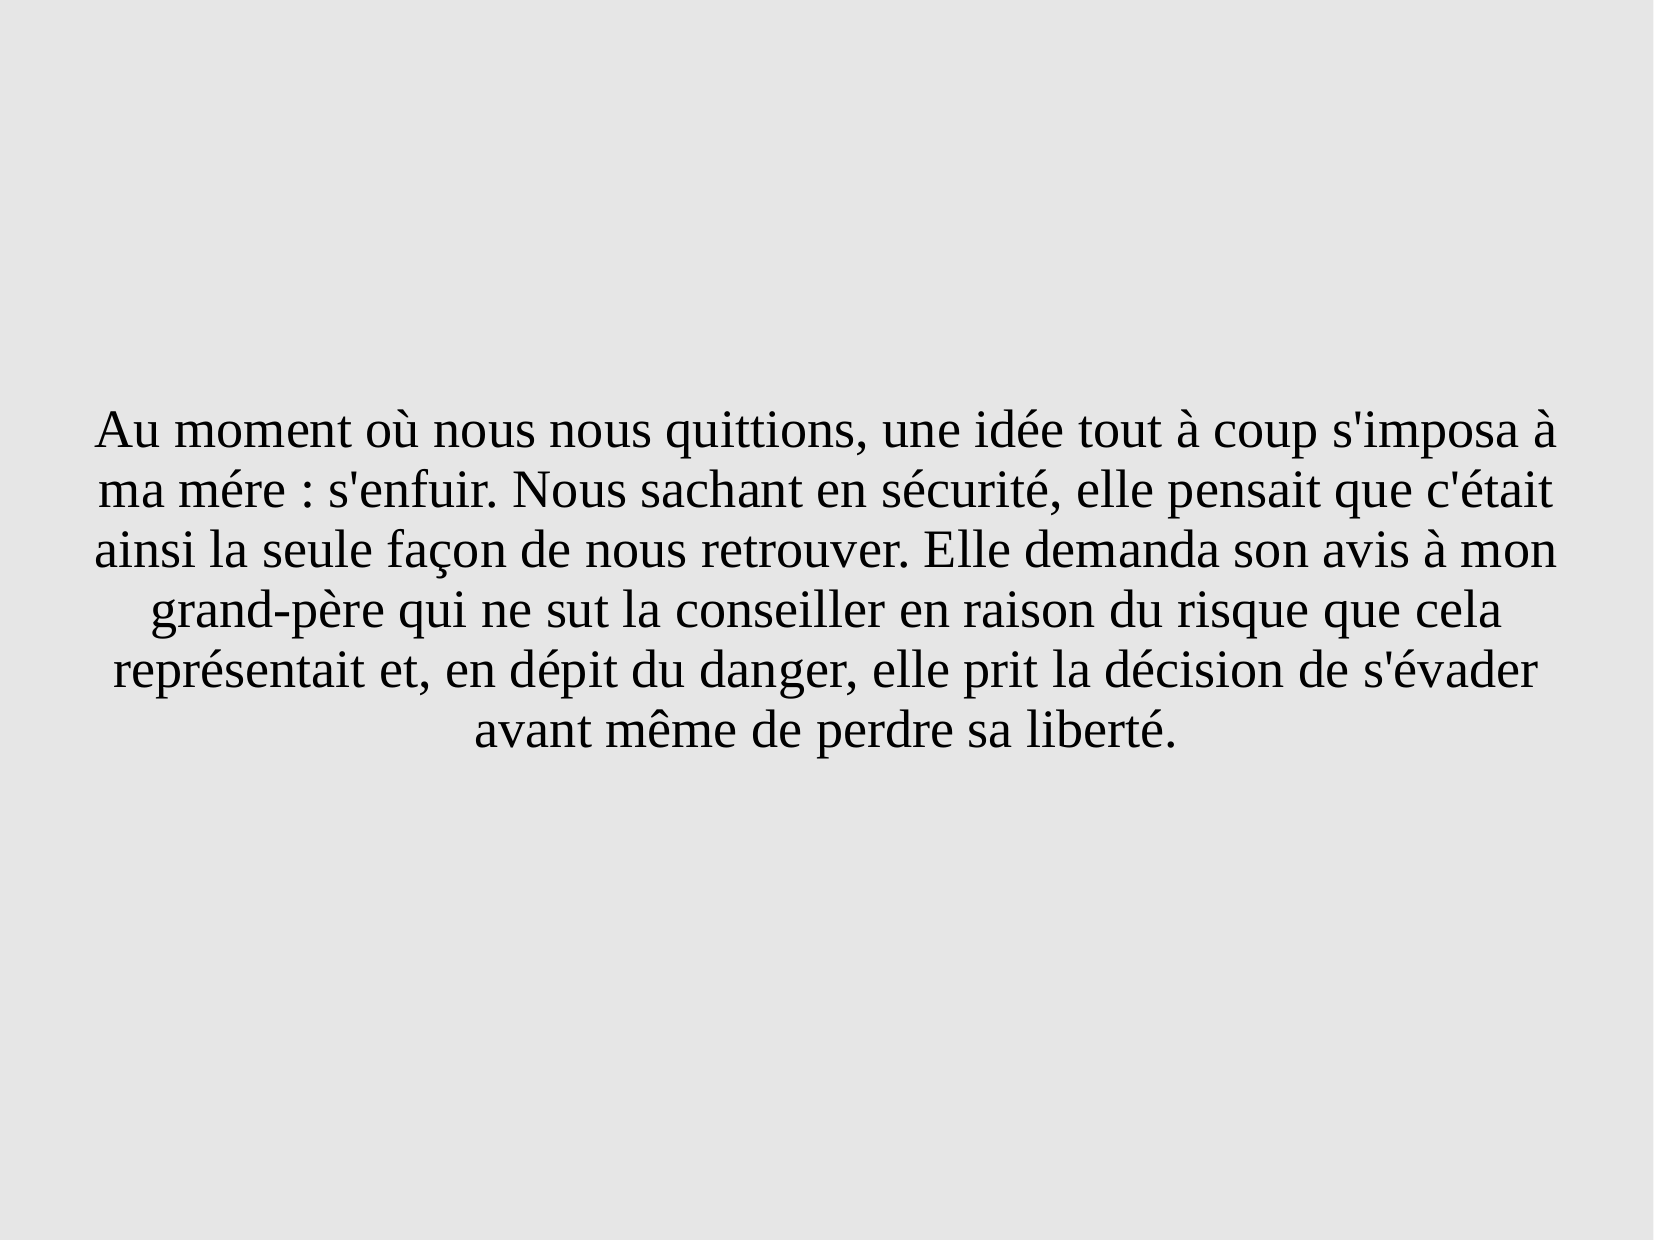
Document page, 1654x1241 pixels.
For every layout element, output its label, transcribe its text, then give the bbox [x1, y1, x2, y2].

subtitle Au moment où nous nous quittions, une idée tout à coup s'imposa à ma mére : s'enfuir. Nous sachant en sécurité, elle pensait que c'était ainsi la seule façon de nous retrouver. Elle demanda son avis à mon grand-père qui ne sut la conseiller en raison du risque que cela représentait et, en dépit du danger, elle prit la décision de s'évader avant même de perdre sa liberté. [82, 49, 1571, 1109]
